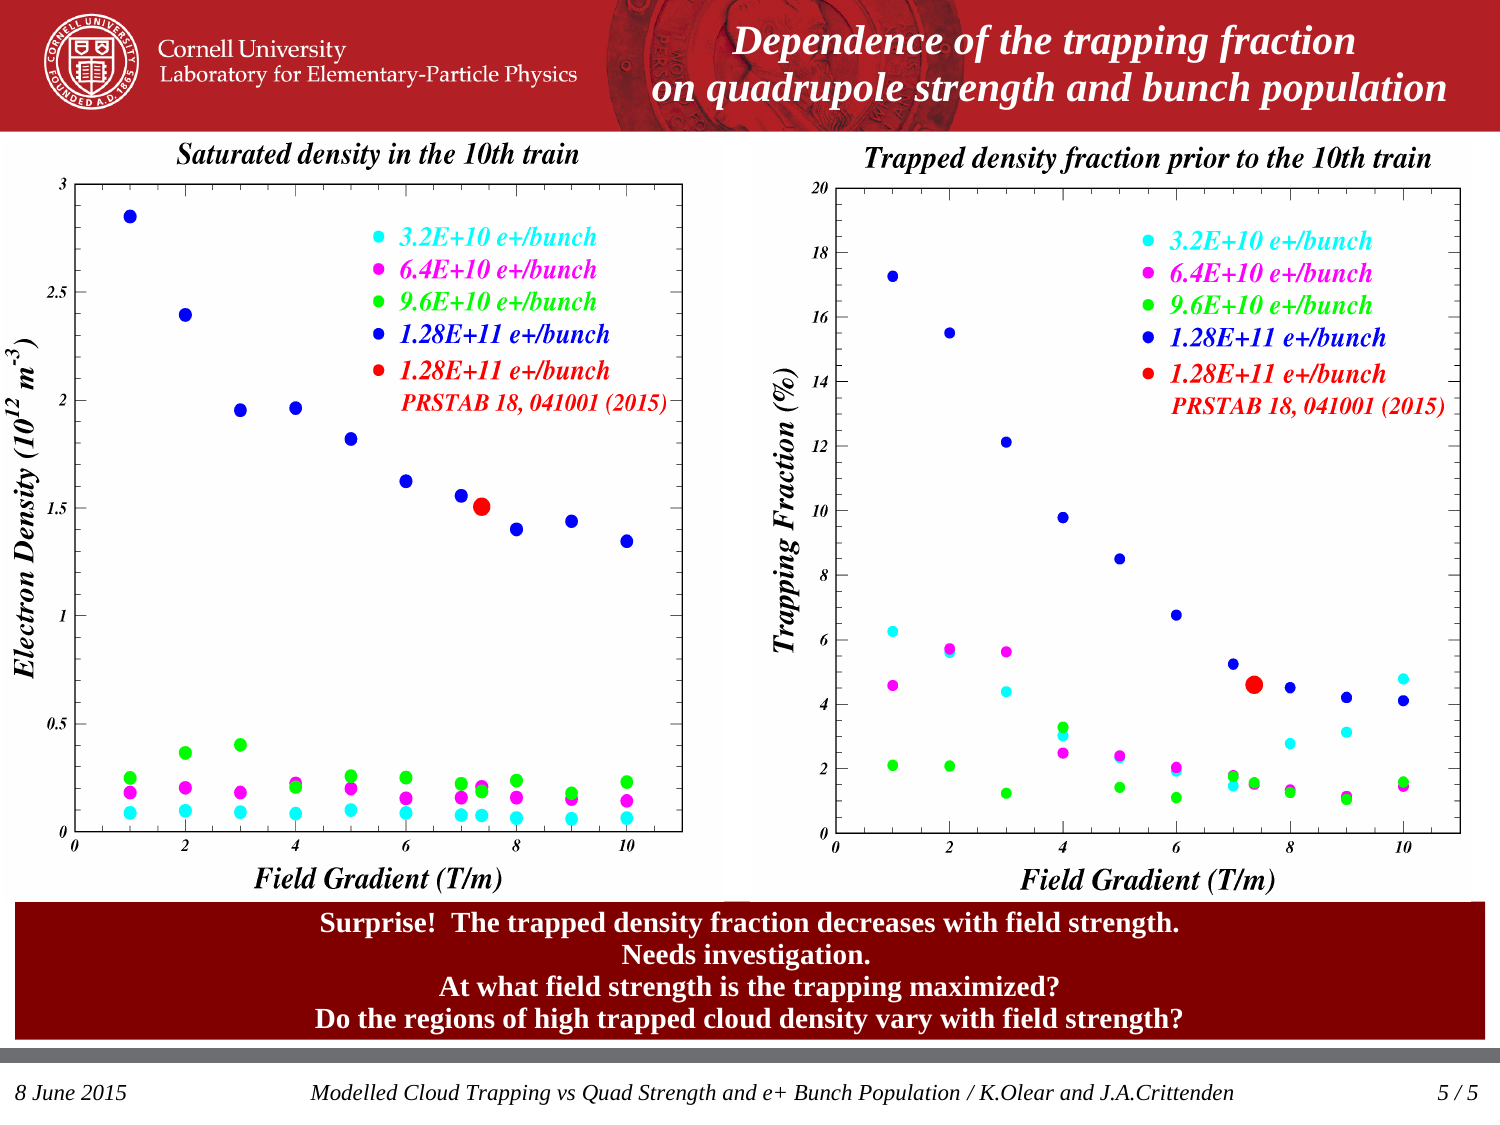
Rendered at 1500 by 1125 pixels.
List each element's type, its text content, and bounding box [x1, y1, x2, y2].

text_box Surprise! The trapped density fraction decreases with field strength. Needs investigation. At what field strength is the trapping maximized? Do the regions of high trapped cloud density vary with field strength? [15, 901, 1486, 1040]
picture [3, 140, 724, 902]
title Dependence of the trapping fraction on quadrupole strength and bunch population [600, 7, 1500, 121]
picture [750, 140, 1471, 902]
picture [0, 0, 1500, 132]
